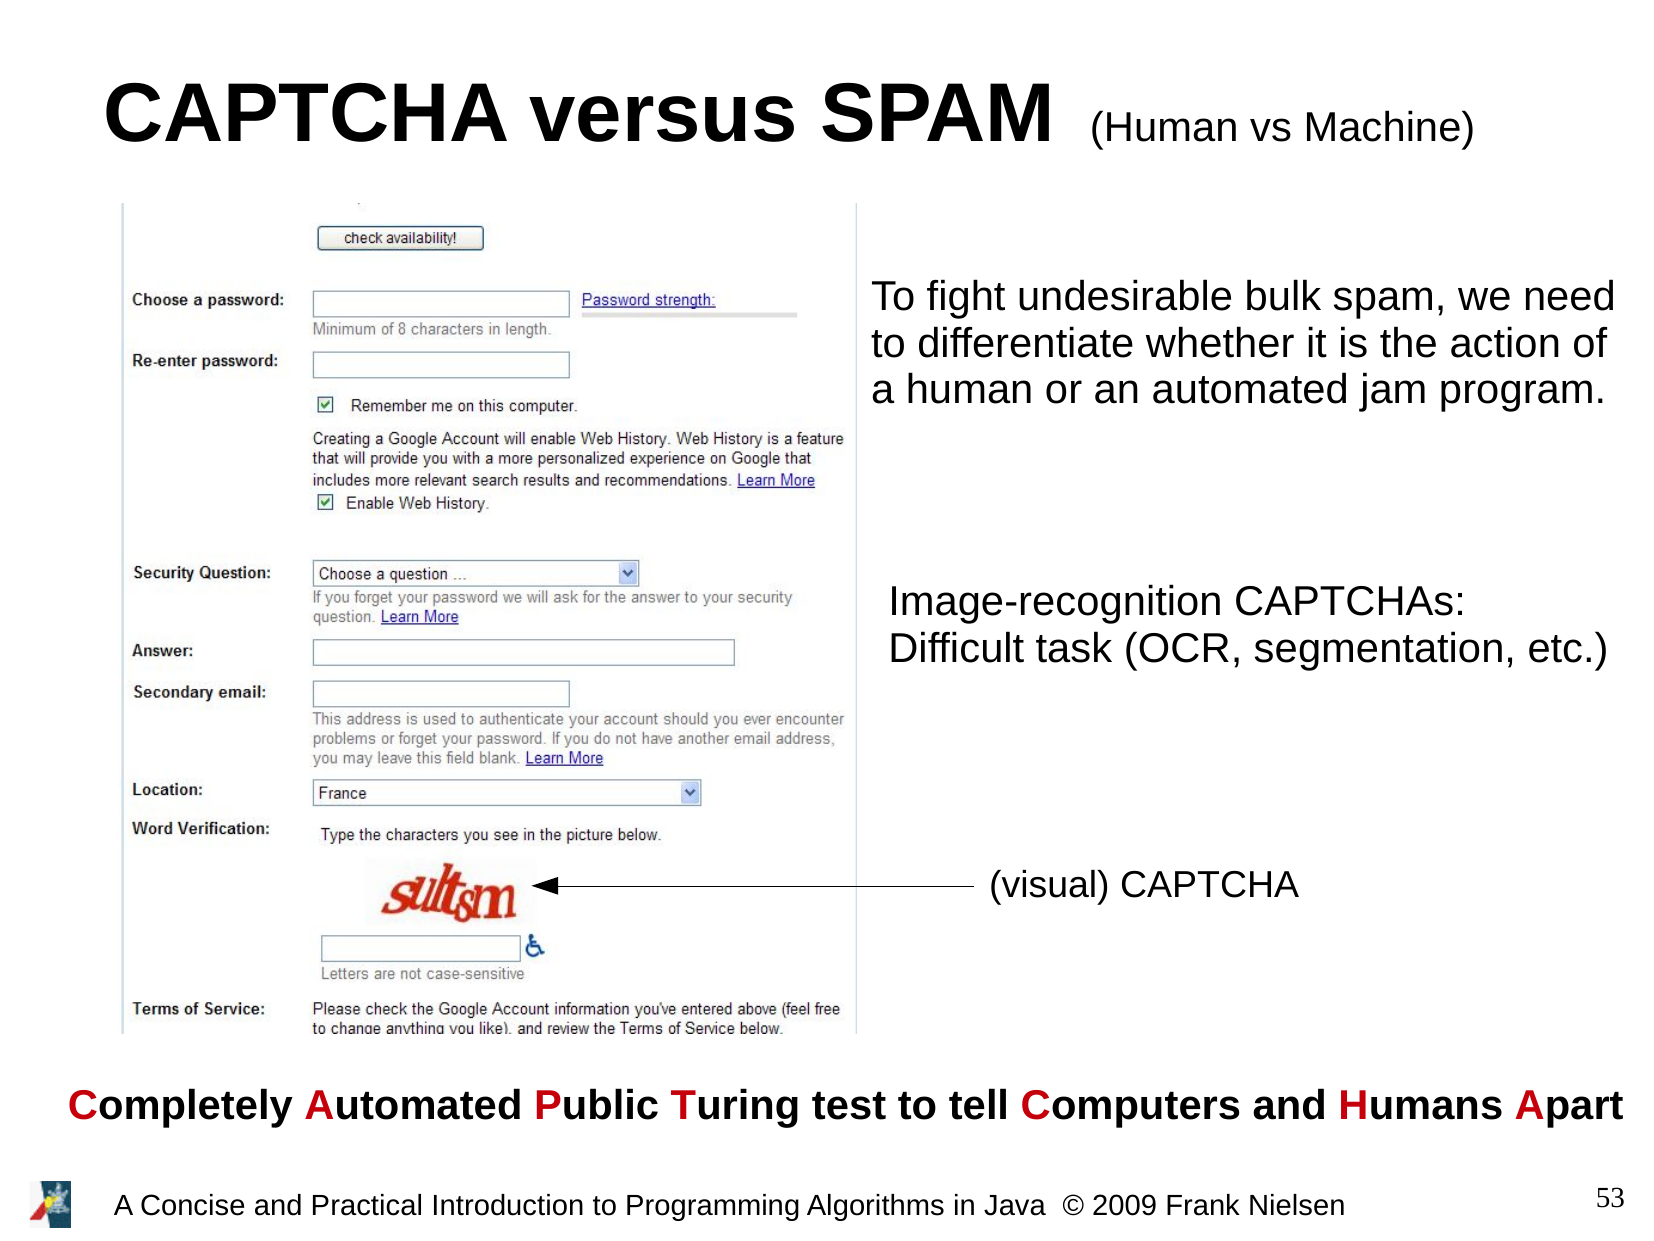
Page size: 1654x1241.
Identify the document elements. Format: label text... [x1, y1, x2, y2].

text_box CAPTCHA versus SPAM (Human vs Machine) [88, 59, 1491, 167]
text_box Completely Automated Public Turing test to tell Computers and Humans Apart [53, 1074, 1632, 1138]
text_box To fight undesirable bulk spam, we need to differentiate whether it is the action of a human or an automated jam program. [856, 265, 1631, 421]
text_box Image-recognition CAPTCHAs: Difficult task (OCR, segmentation, etc.) [873, 570, 1625, 680]
picture [29, 1181, 71, 1228]
picture [118, 203, 857, 1034]
text_box (visual) CAPTCHA [974, 856, 1315, 914]
